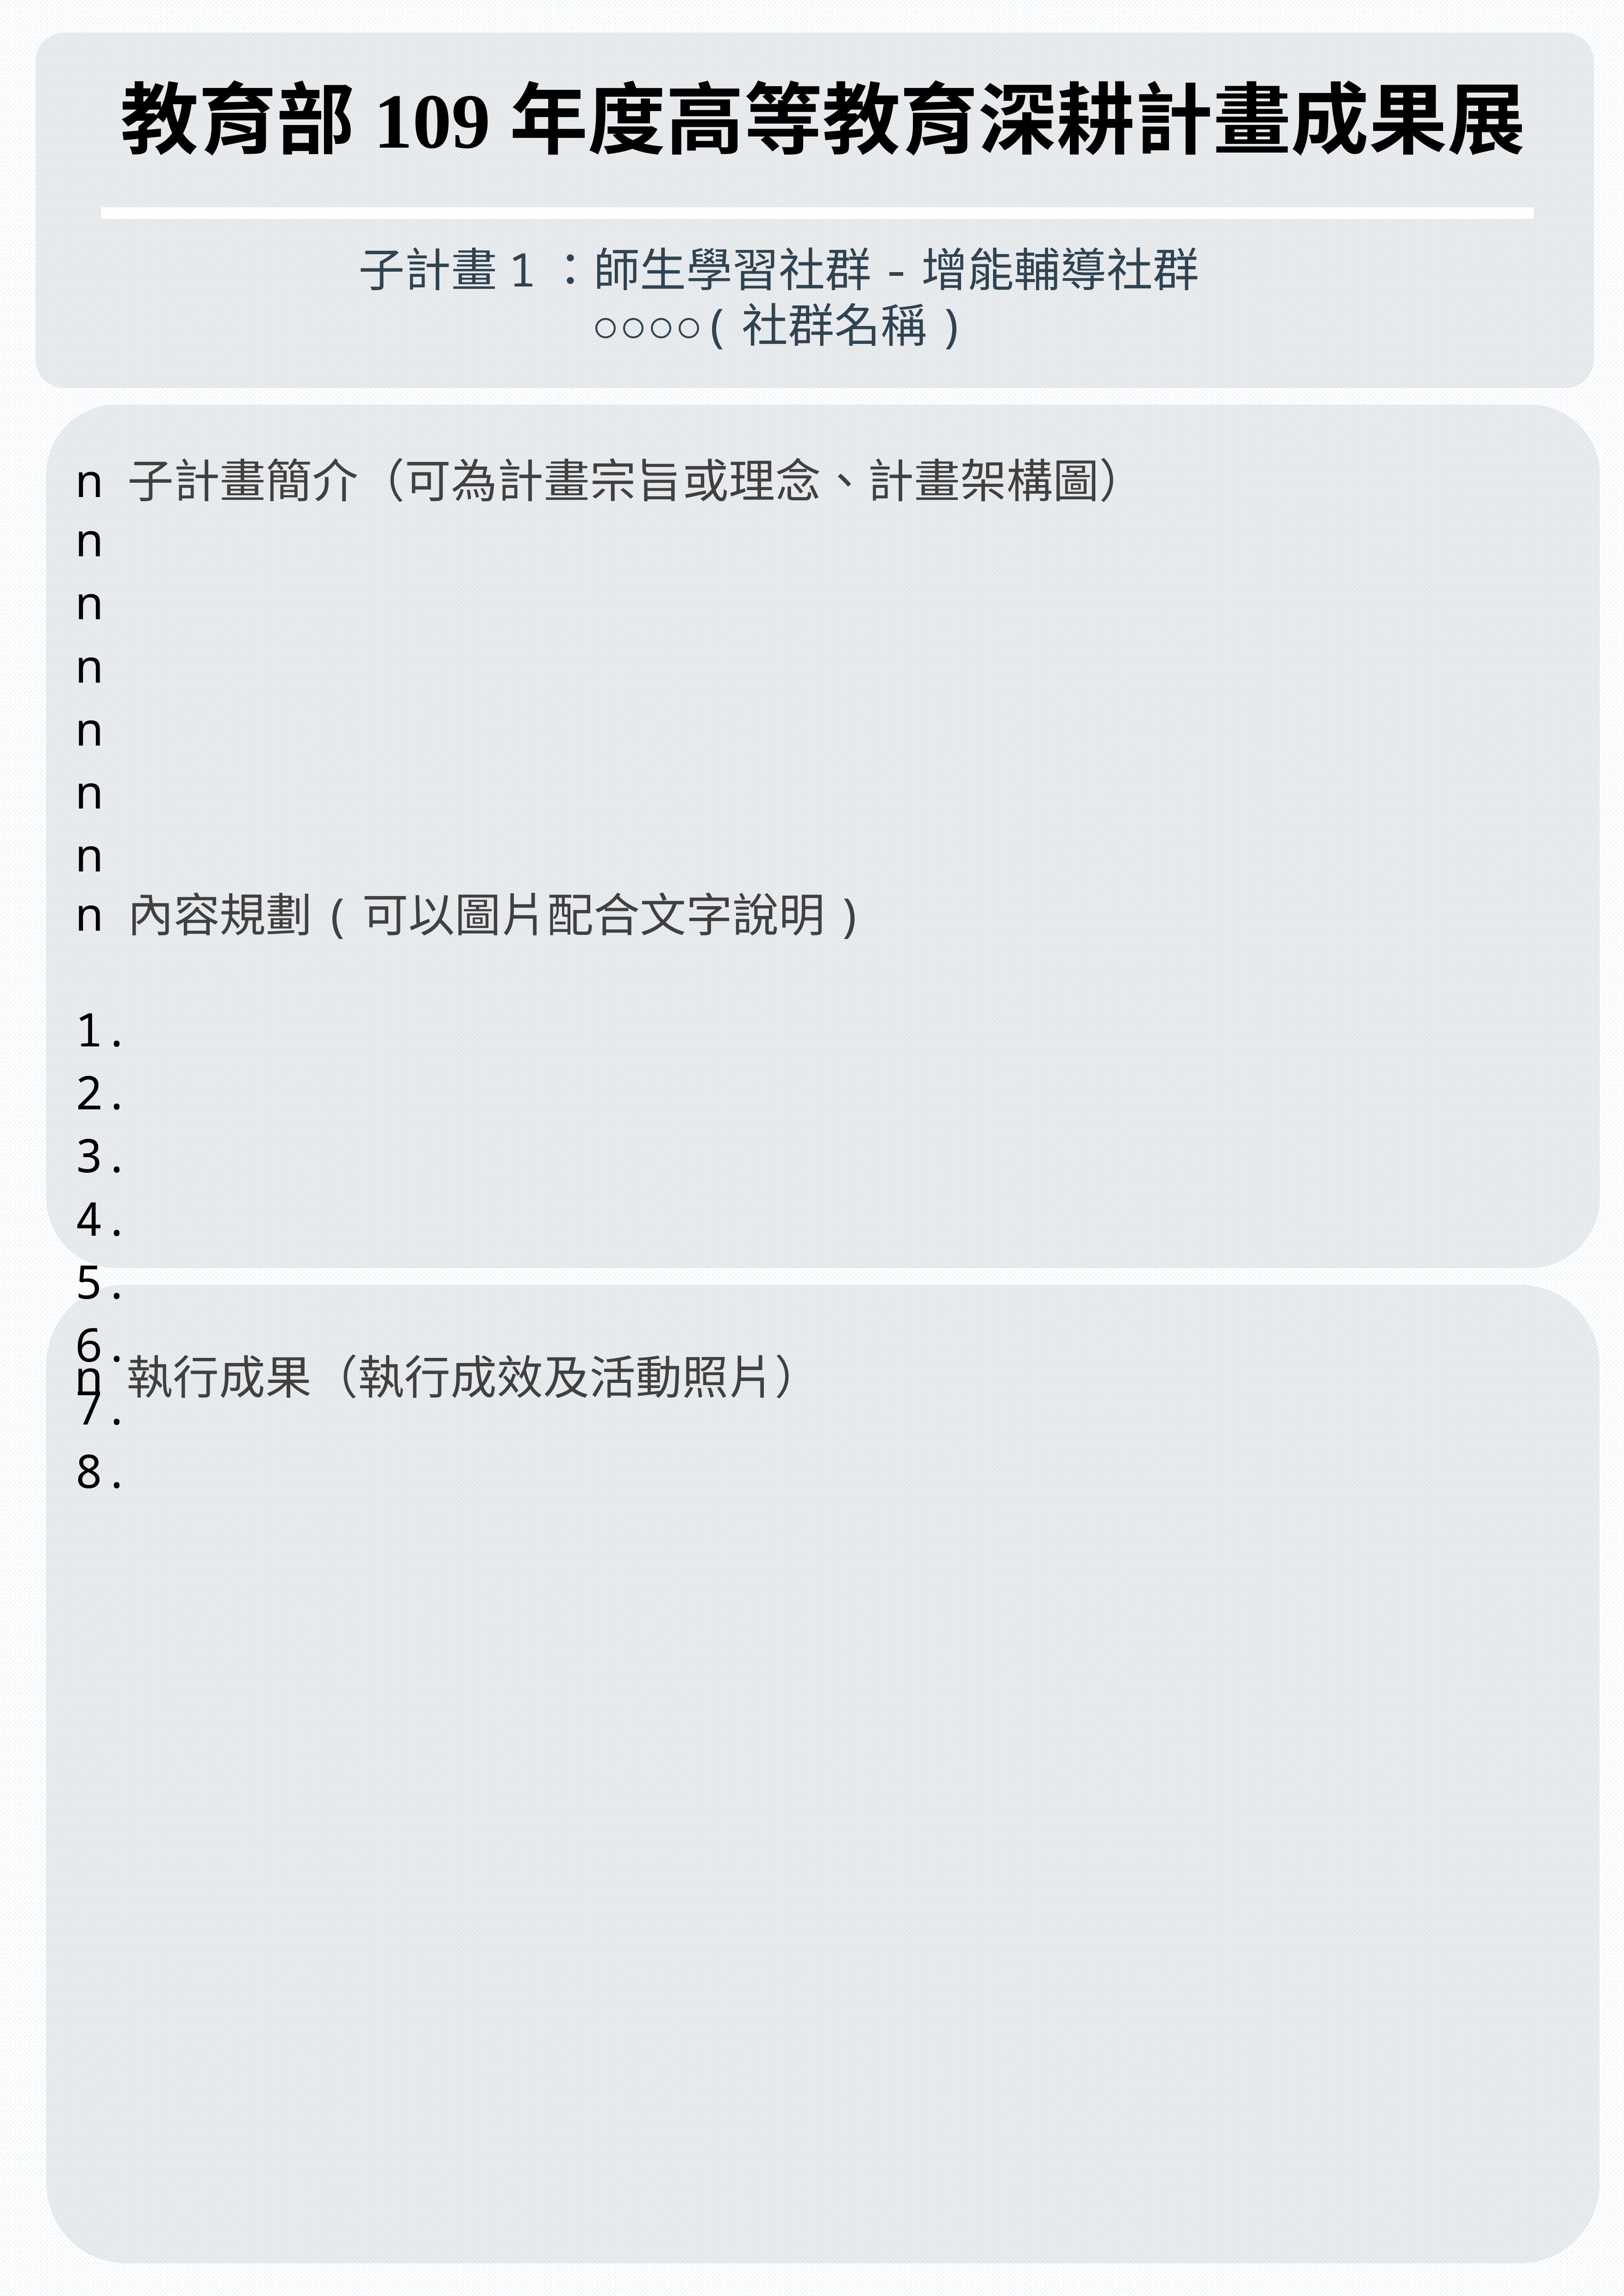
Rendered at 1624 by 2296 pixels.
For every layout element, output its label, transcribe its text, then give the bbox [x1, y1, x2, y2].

text_box 執行成果（執行成效及活動照片） [68, 1345, 1555, 2192]
text_box [86, 1291, 94, 1295]
text_box [35, 32, 79, 237]
text_box 教育部109年度高等教育深耕計畫成果展 [79, 0, 1567, 256]
text_box 子計畫1：師生學習社群-增能輔導社群 ○○○○(社群名稱) [35, 237, 1523, 427]
text_box [1523, 32, 1594, 388]
text_box 子計畫簡介（可為計畫宗旨或理念、計畫架構圖） 內容規劃(可以圖片配合文字說明) [68, 448, 1555, 1268]
text_box [46, 1284, 1599, 2264]
text_box [46, 404, 1600, 1263]
